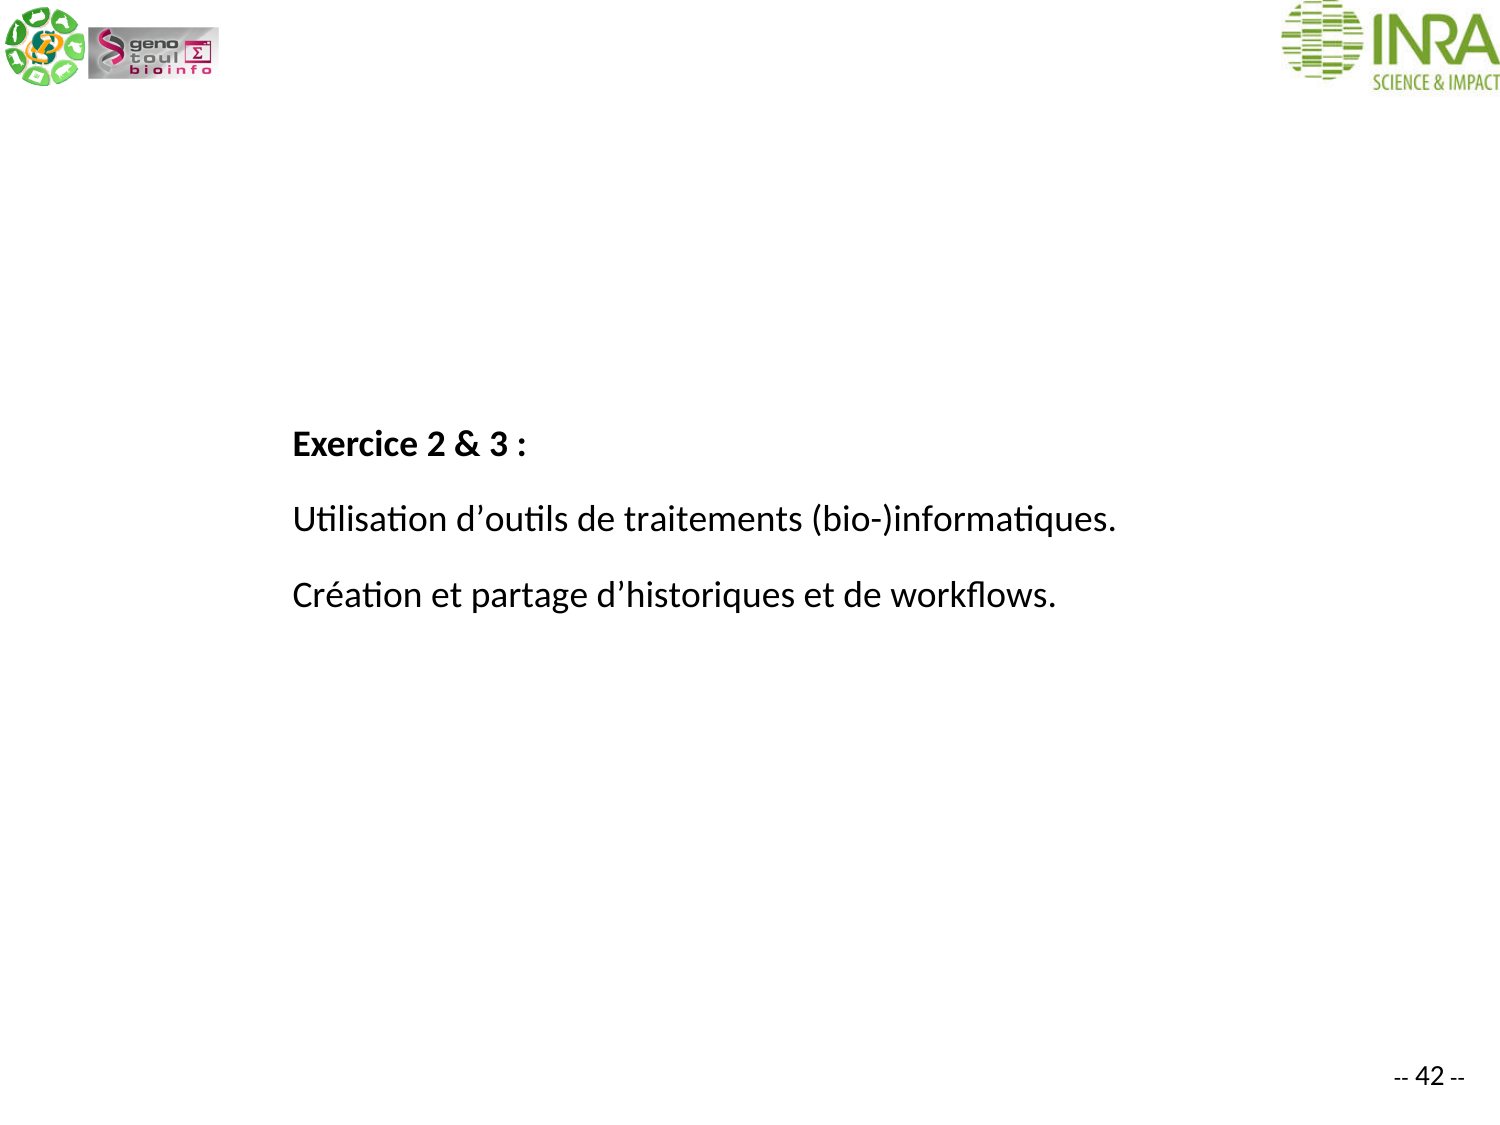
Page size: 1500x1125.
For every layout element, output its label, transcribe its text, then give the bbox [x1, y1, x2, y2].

text_box Exercice 2 & 3 : Utilisation d’outils de traitements (bio-)informatiques. Création et partage d’historiques et de workflows. [277, 420, 1500, 665]
picture [1281, 0, 1500, 110]
picture [88, 27, 219, 79]
picture [5, 7, 85, 86]
